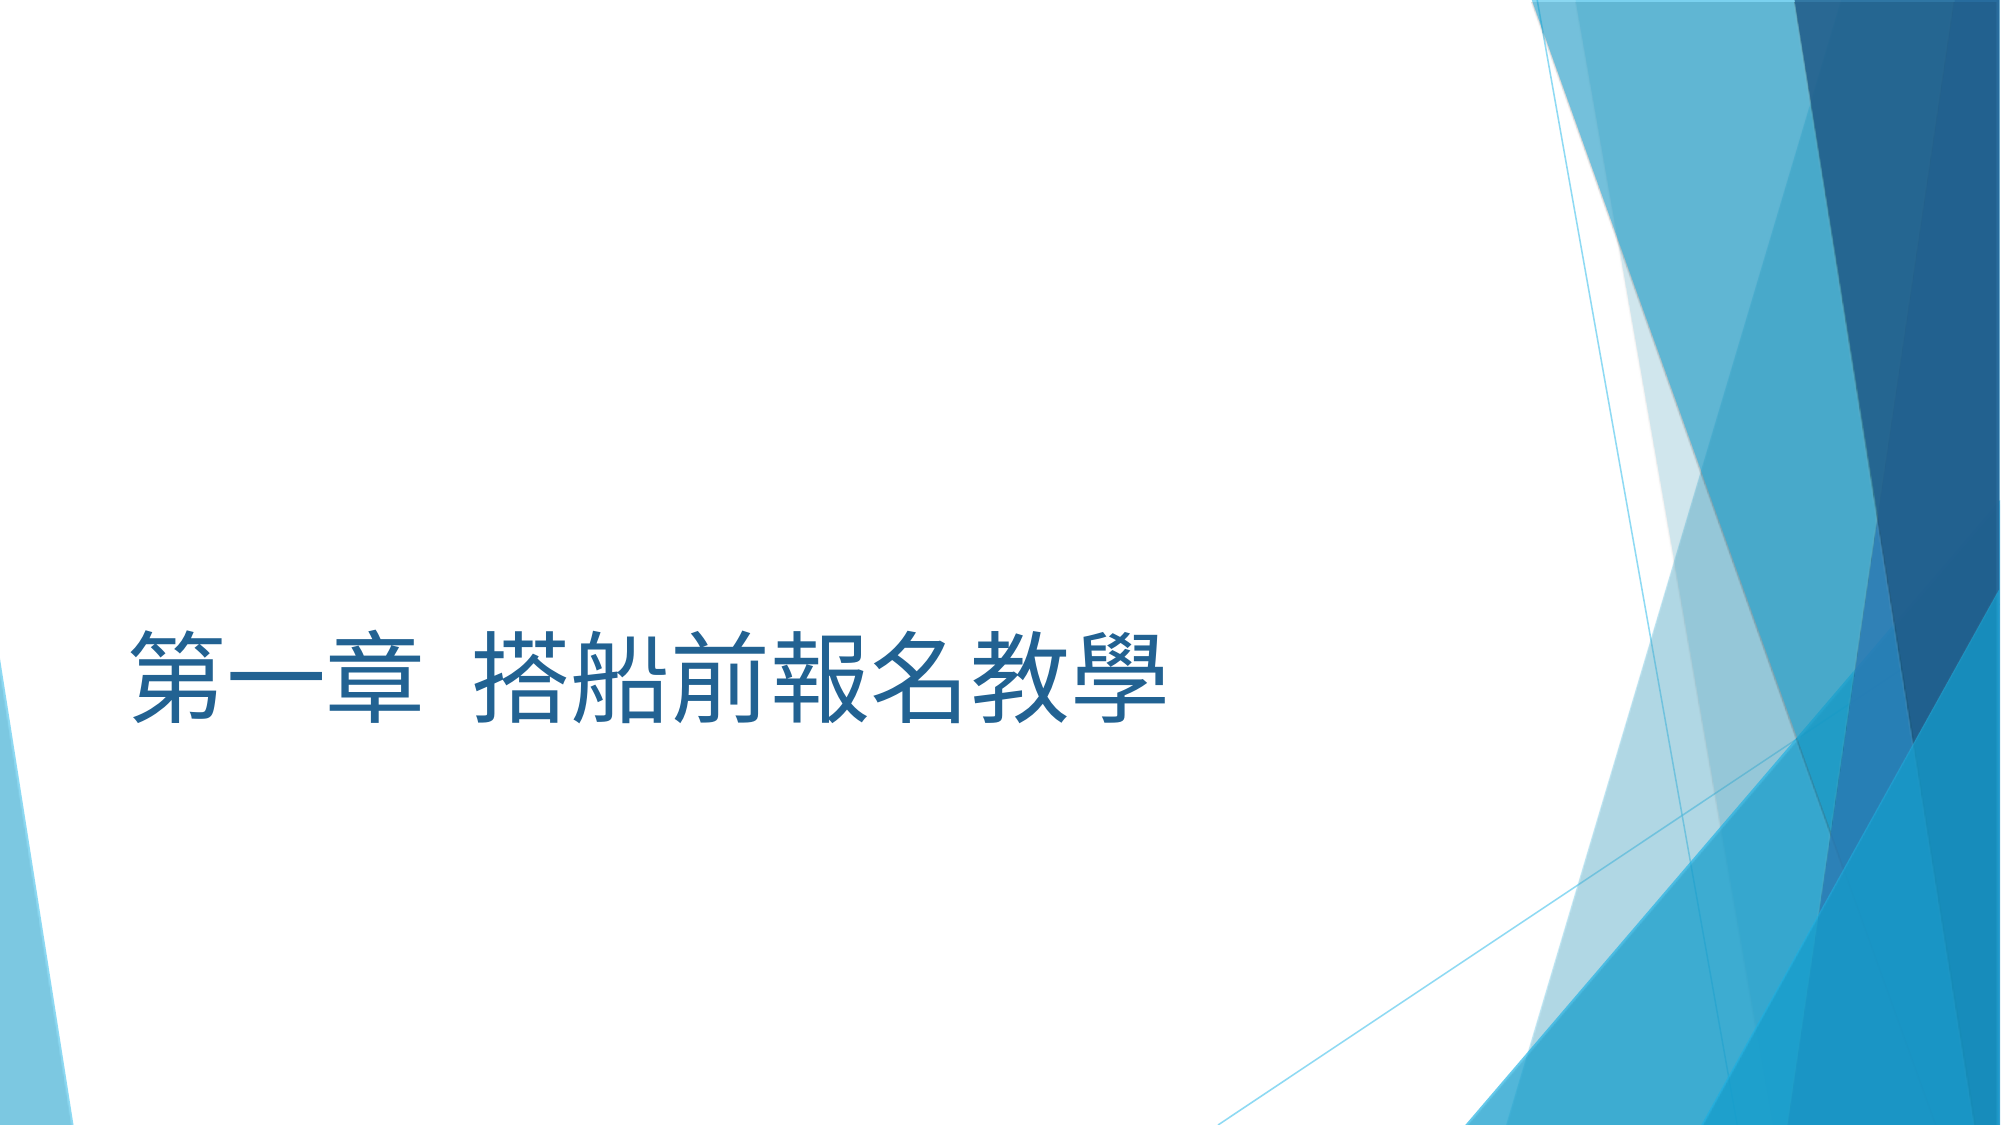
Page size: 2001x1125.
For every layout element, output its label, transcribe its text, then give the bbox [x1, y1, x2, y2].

title 第一章 搭船前報名教學 [111, 443, 1522, 743]
